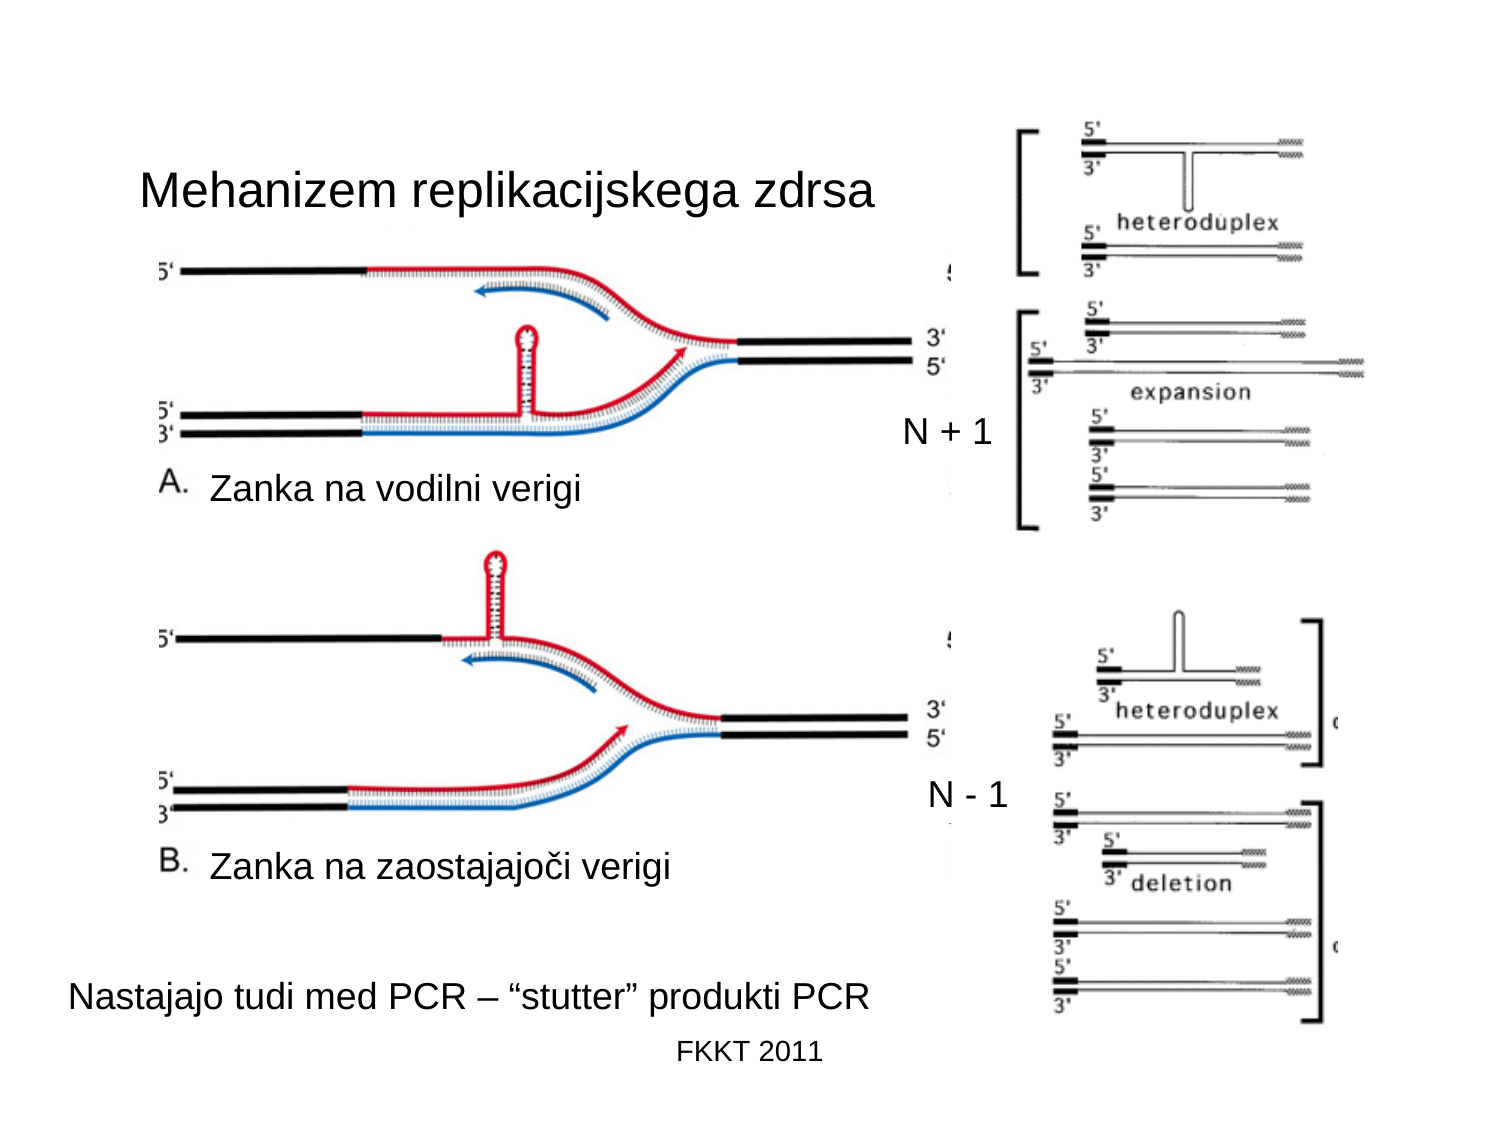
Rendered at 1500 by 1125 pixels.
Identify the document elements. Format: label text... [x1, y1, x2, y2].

text_box Zanka na zaostajajoči verigi [194, 834, 762, 895]
picture [1037, 599, 1338, 1034]
text_box Mehanizem replikacijskega zdrsa [124, 149, 1009, 226]
picture [159, 226, 951, 923]
text_box Nastajajo tudi med PCR – “stutter” produkti PCR [53, 964, 955, 1025]
text_box FKKT 2011 [512, 1024, 988, 1103]
text_box N + 1 [887, 399, 1009, 461]
text_box Zanka na vodilni verigi [194, 456, 766, 517]
text_box N - 1 [912, 762, 1024, 823]
picture [1009, 113, 1392, 557]
